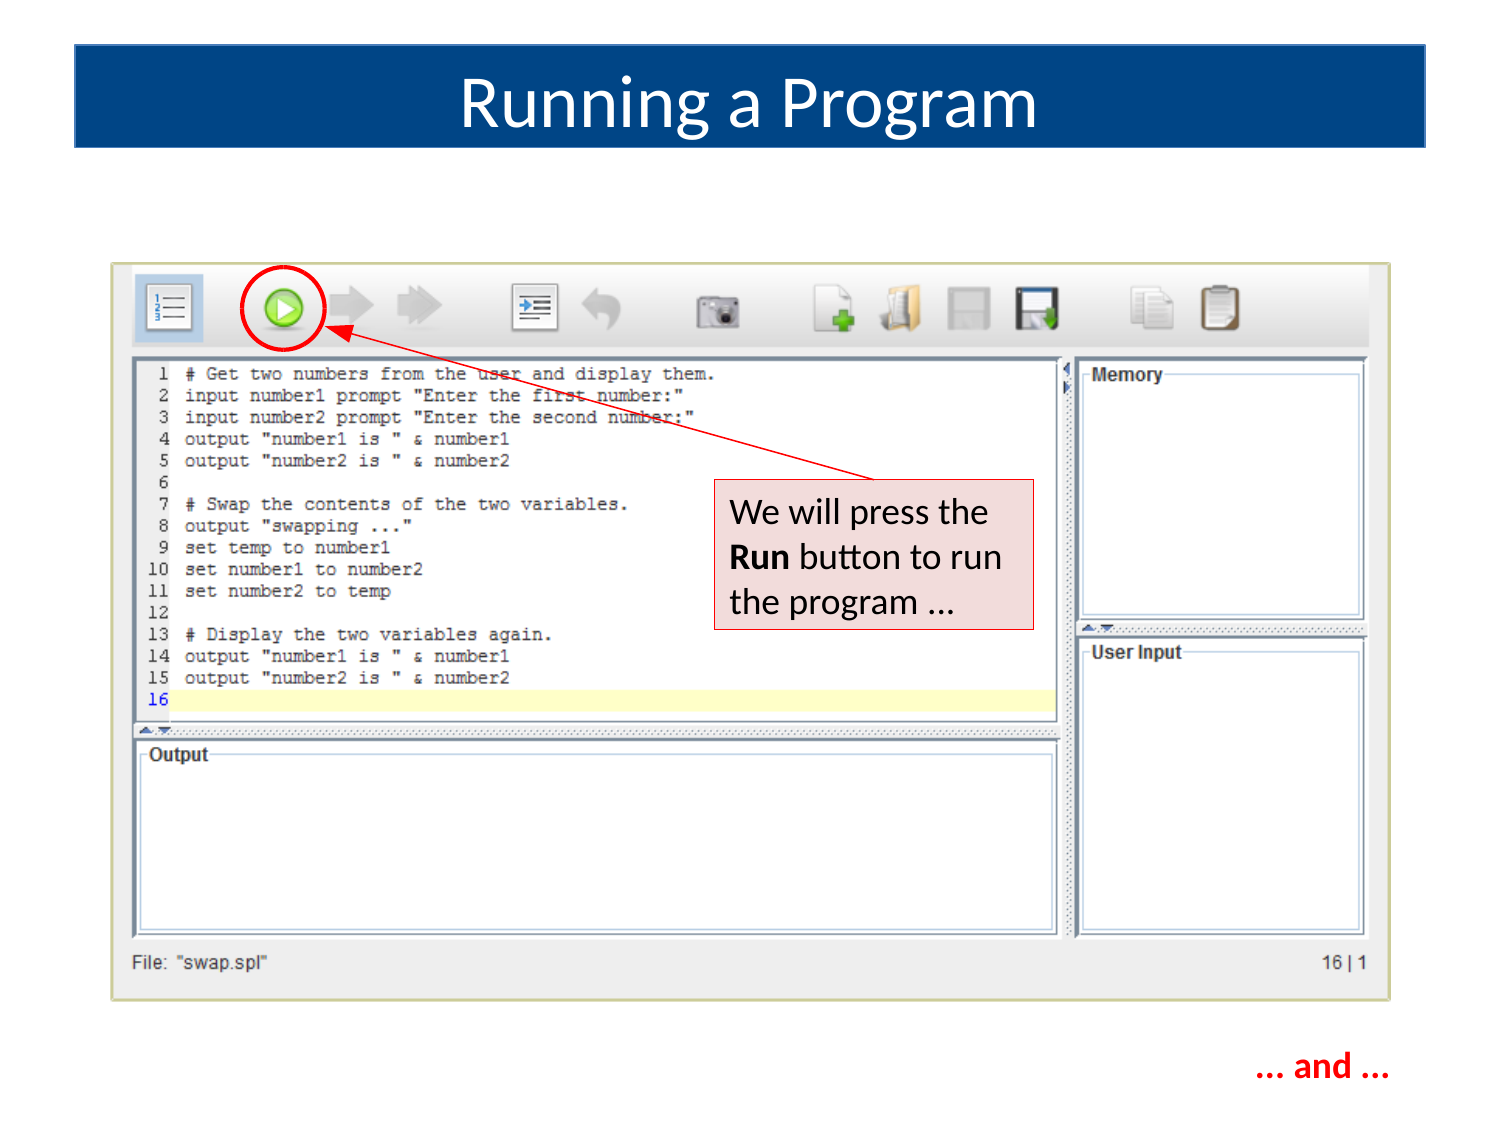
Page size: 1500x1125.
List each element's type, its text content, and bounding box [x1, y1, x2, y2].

text_box We will press the Run button to run the program ... [714, 479, 1034, 630]
picture [109, 262, 1391, 1005]
title Running a Program [75, 45, 1425, 148]
text_box ... and ... [1240, 1033, 1418, 1094]
